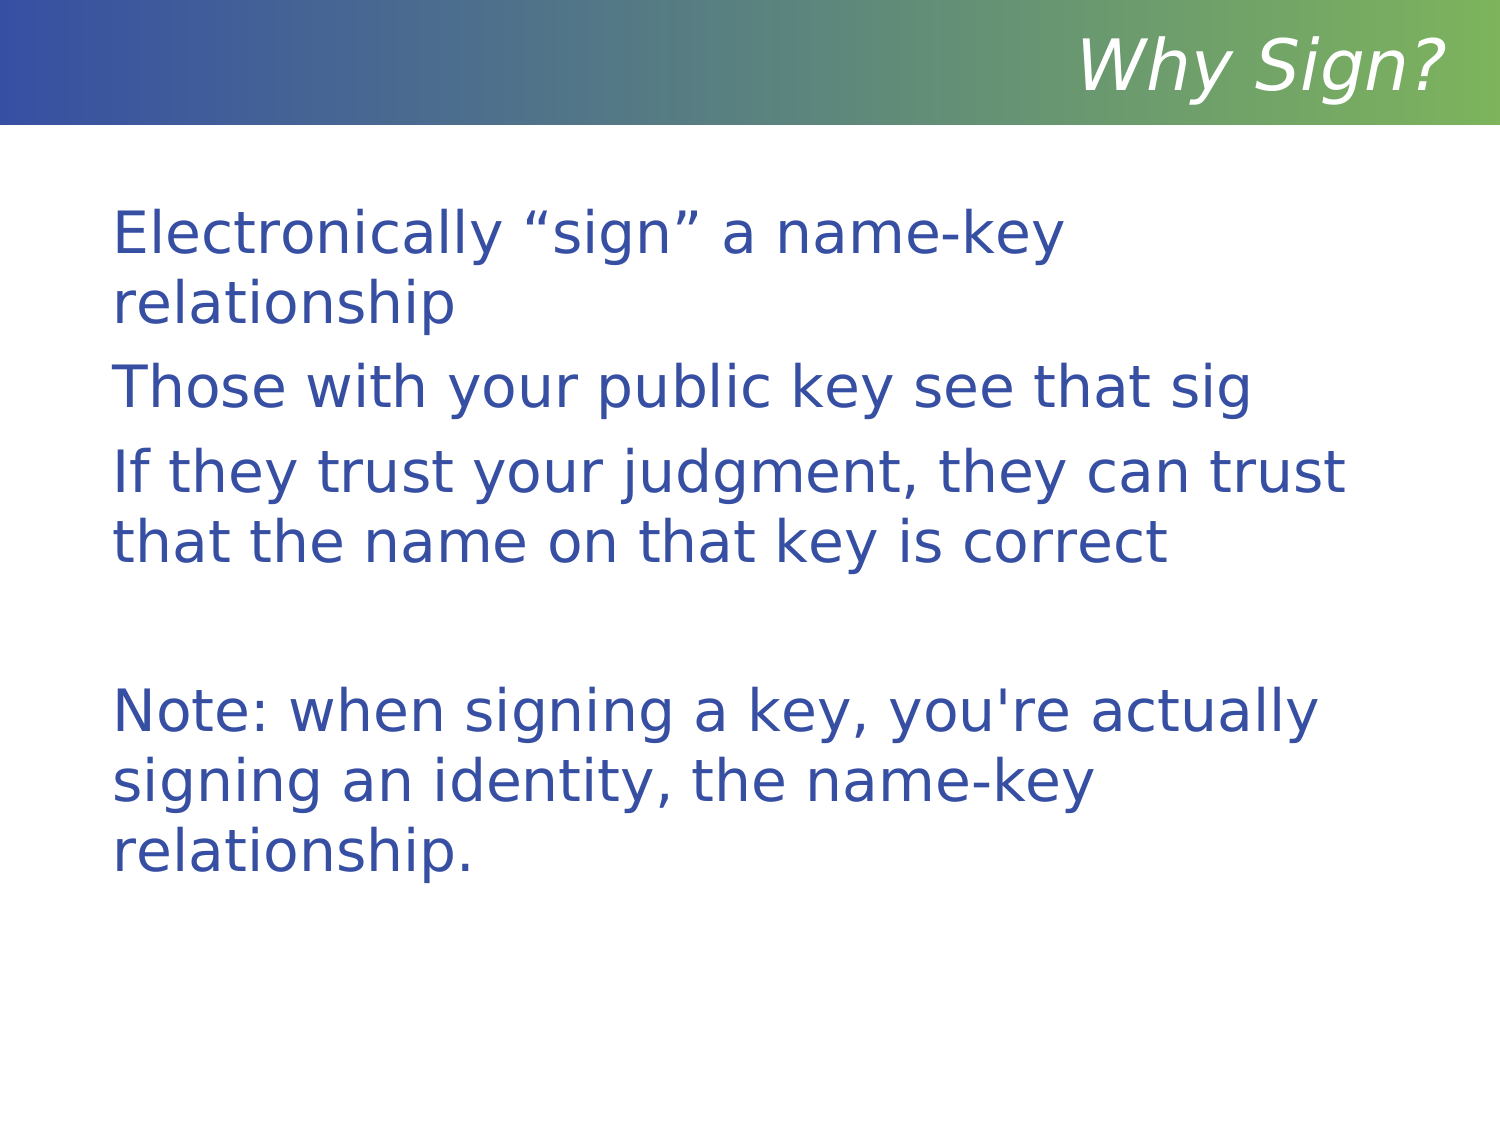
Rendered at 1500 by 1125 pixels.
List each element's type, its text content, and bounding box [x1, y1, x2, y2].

title Why Sign? [62, 12, 1463, 113]
list Electronically “sign” a name-key relationship Those with your public key see that sig If they trust your judgment, they can trust that the name on that key is correct Note: when signing a key, you're actually signing an identity, the name-key relationship. [70, 187, 1438, 976]
